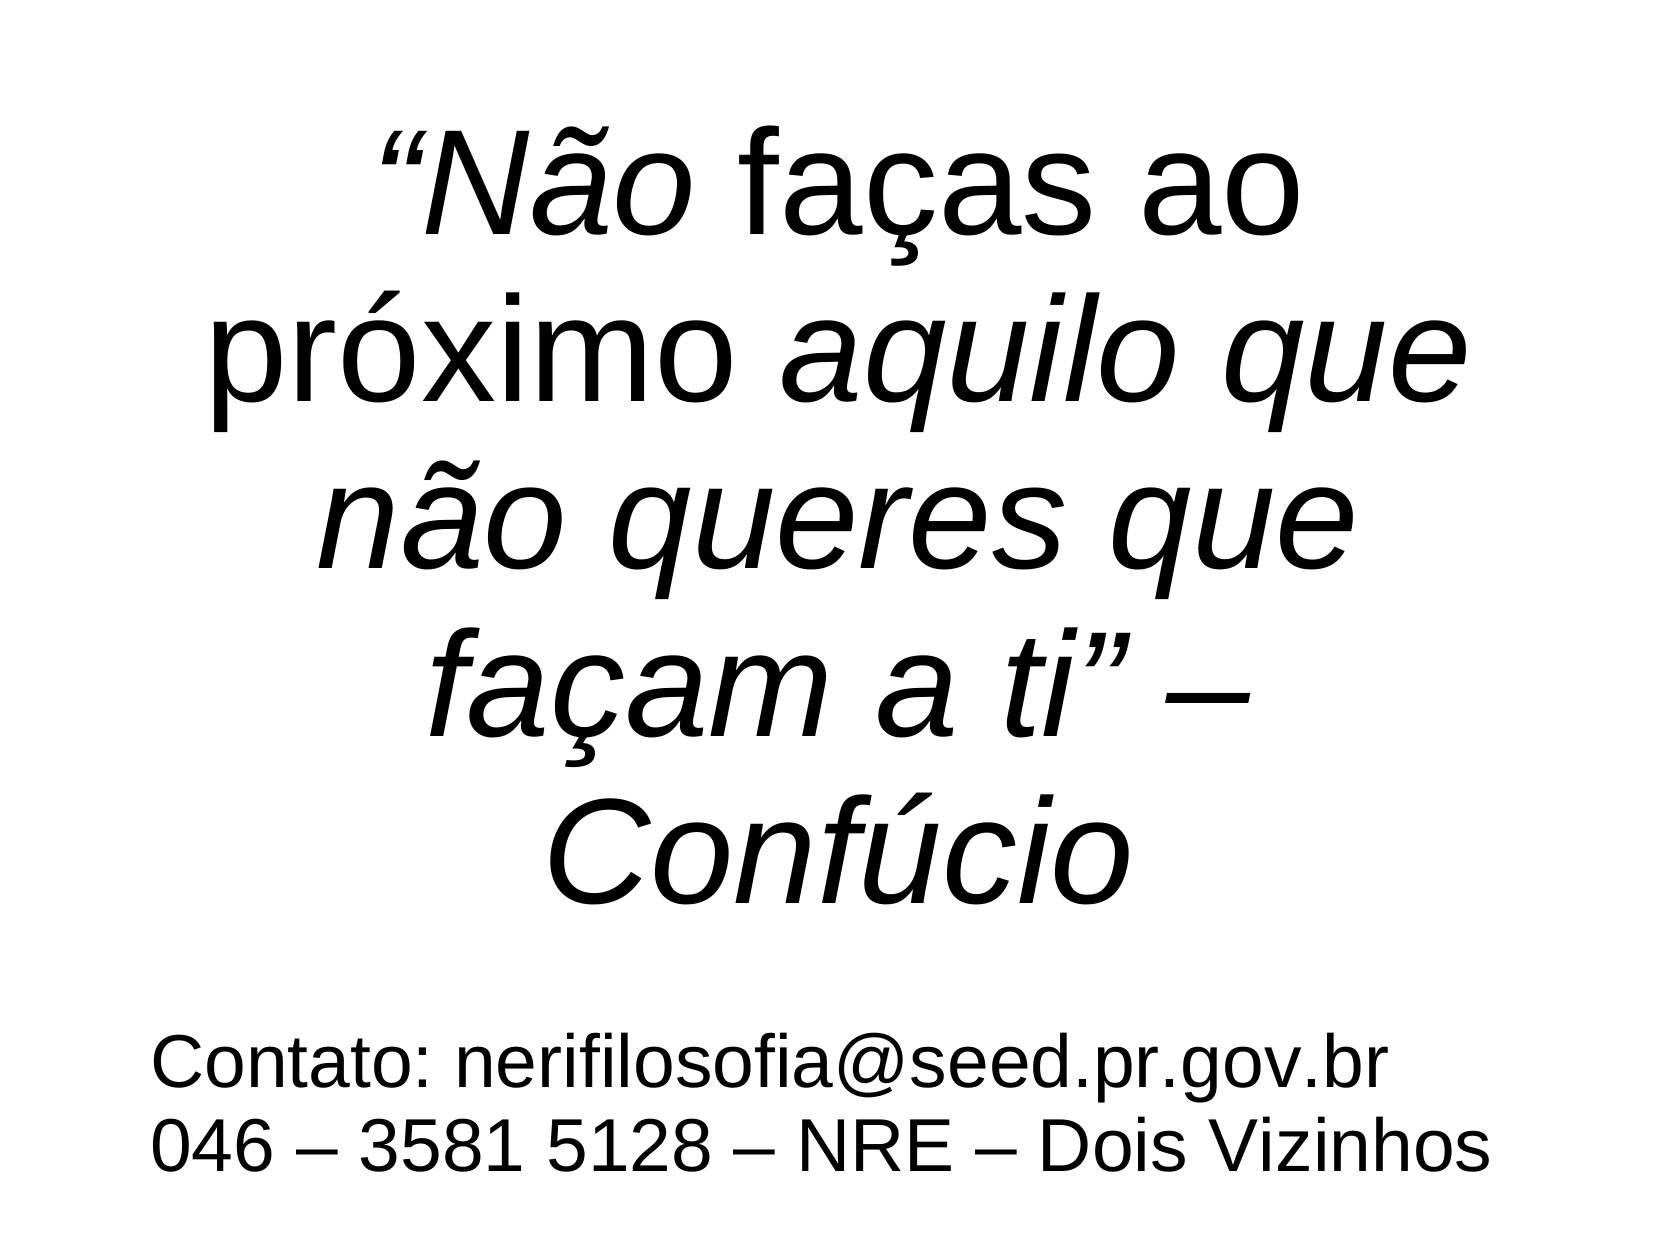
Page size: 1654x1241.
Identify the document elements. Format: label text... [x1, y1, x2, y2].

text_box “Não faças ao próximo aquilo que não queres que façam a ti” – Confúcio Contato: nerifilosofia@seed.pr.gov.br 046 – 3581 5128 – NRE – Dois Vizinhos [135, 92, 1542, 1197]
